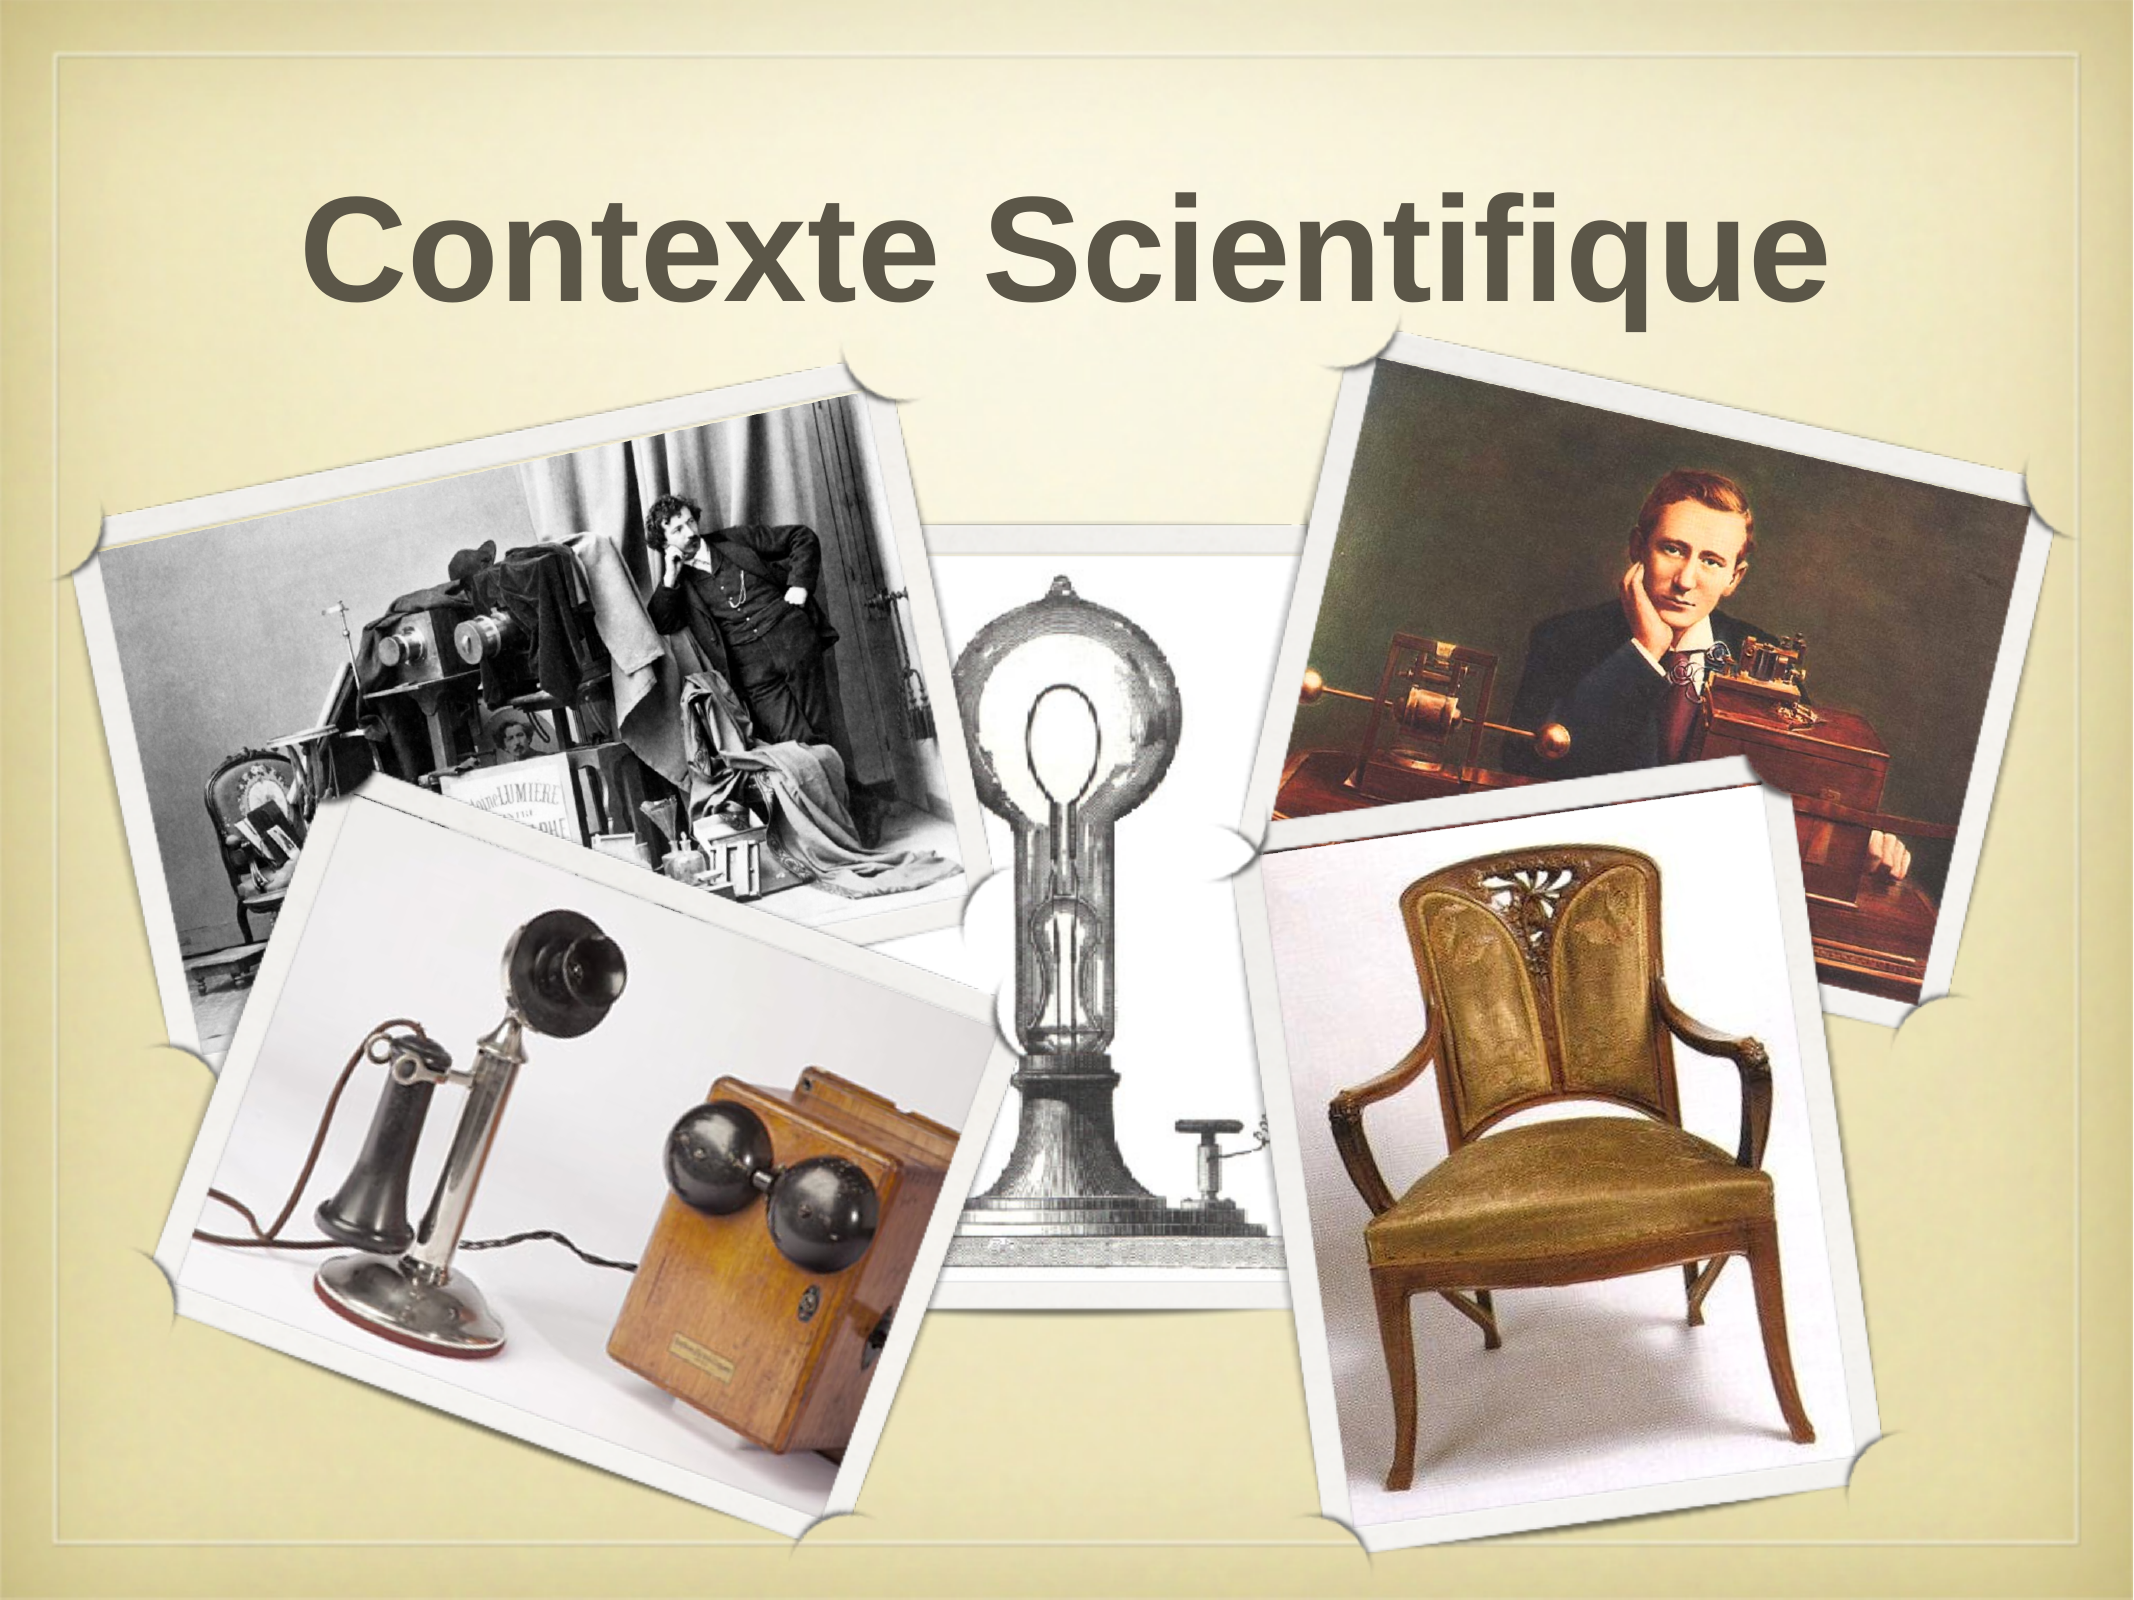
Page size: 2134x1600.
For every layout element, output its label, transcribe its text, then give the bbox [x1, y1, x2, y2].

title Contexte Scientifique [166, 89, 1967, 394]
picture [0, 0, 2134, 1600]
